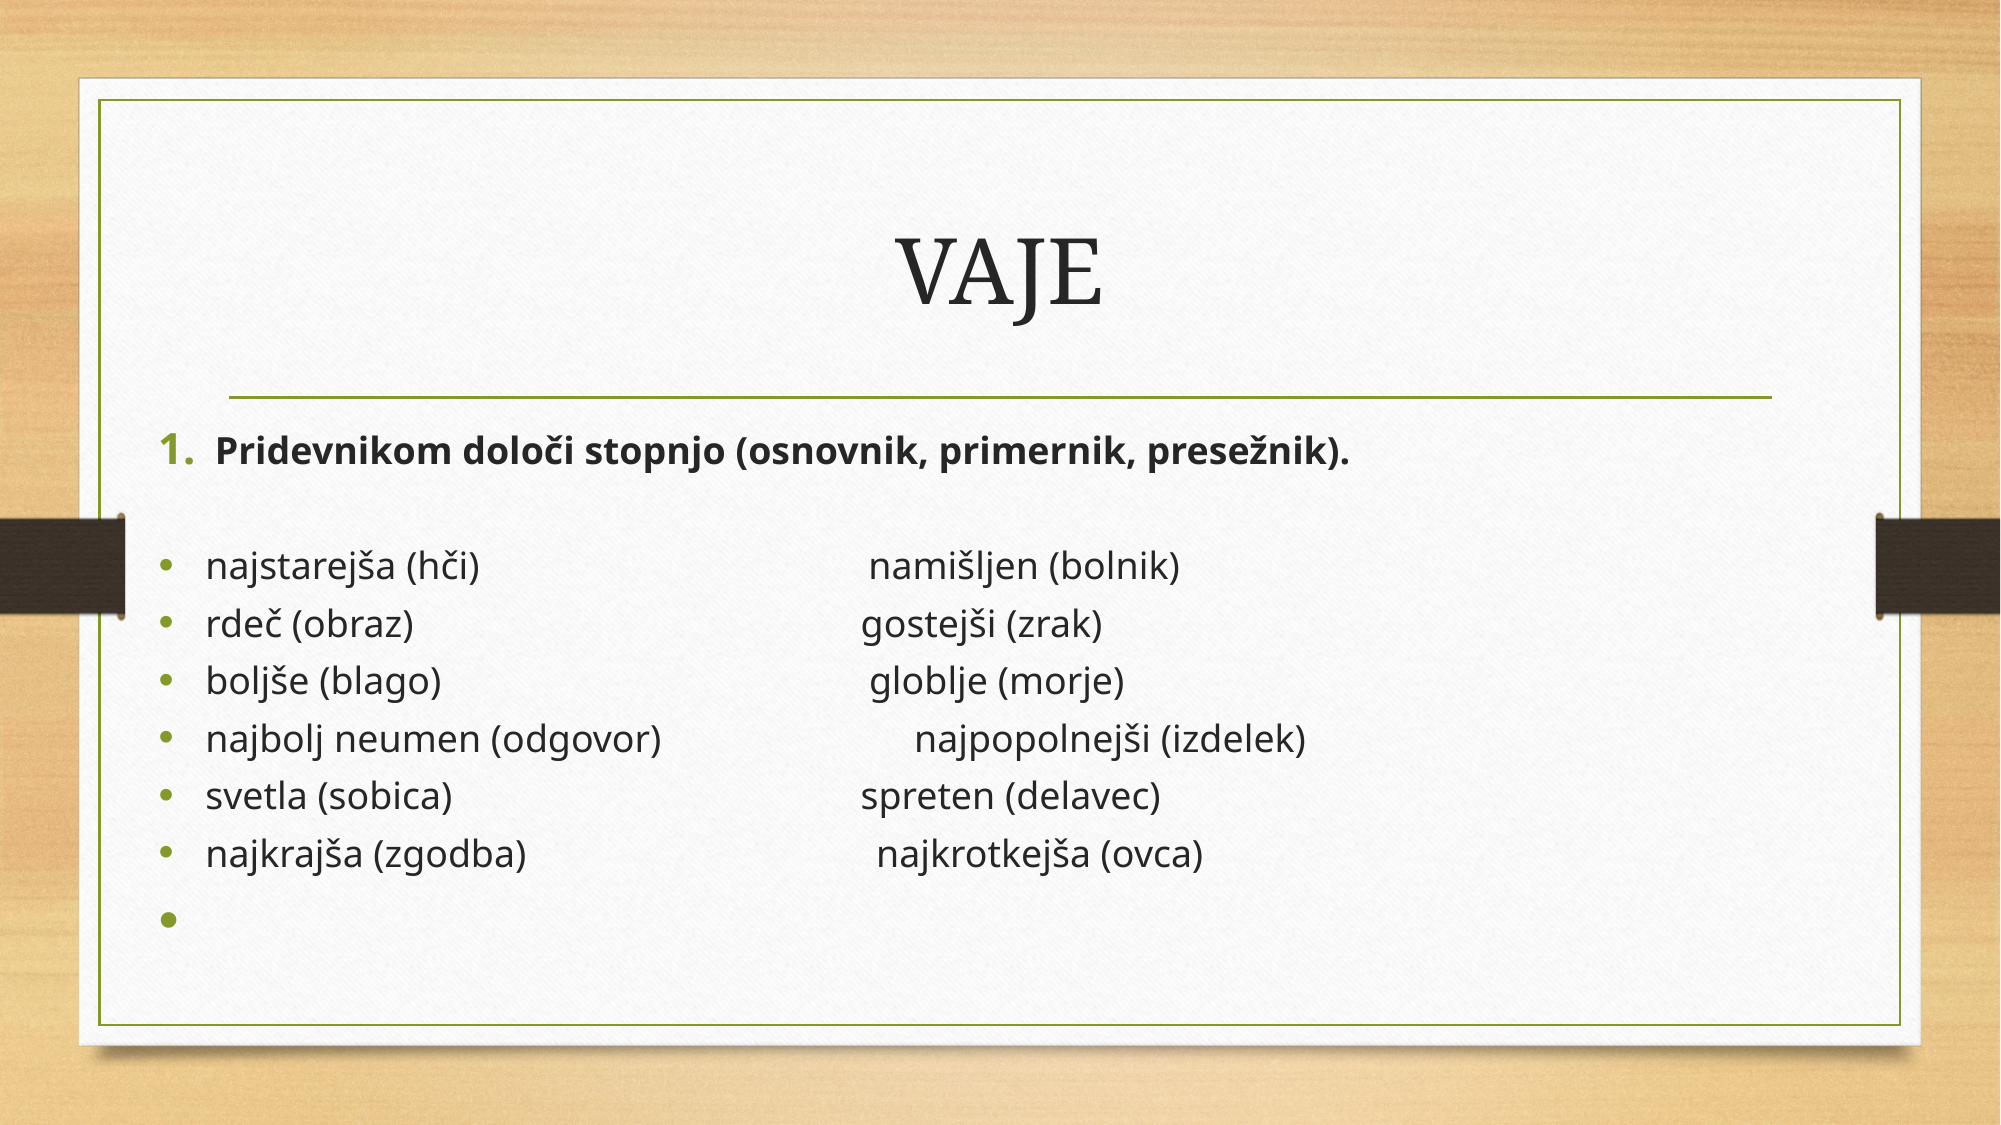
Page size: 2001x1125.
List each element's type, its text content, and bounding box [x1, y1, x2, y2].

list Pridevnikom določi stopnjo (osnovnik, primernik, presežnik). najstarejša (hči) namišljen (bolnik) rdeč (obraz) gostejši (zrak) boljše (blago) globlje (morje) najbolj neumen (odgovor) najpopolnejši (izdelek) svetla (sobica) spreten (delavec) najkrajša (zgodba) najkrotkejša (ovca) [143, 419, 1872, 1038]
title VAJE [212, 161, 1788, 376]
